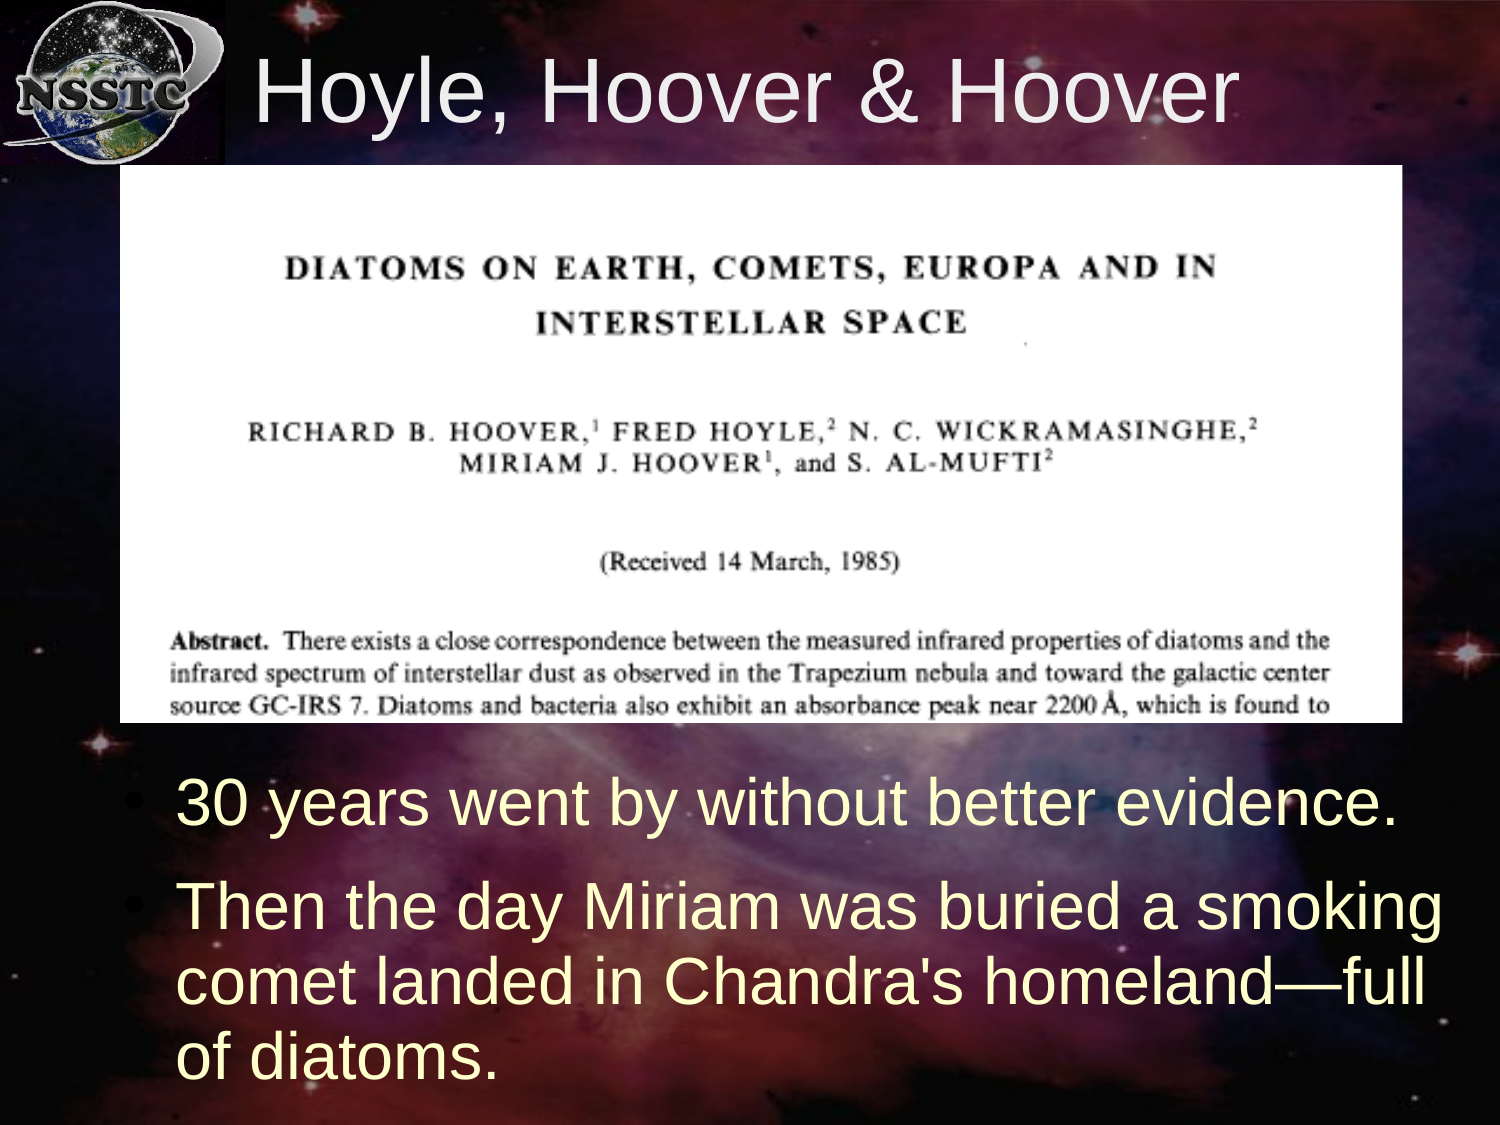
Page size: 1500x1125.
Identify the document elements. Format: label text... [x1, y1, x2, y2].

list 30 years went by without better evidence. Then the day Miriam was buried a smoking comet landed in Chandra's homeland—full of diatoms. [105, 765, 1480, 1096]
picture [0, 0, 1500, 1125]
title Hoyle, Hoover & Hoover [112, 0, 1383, 190]
